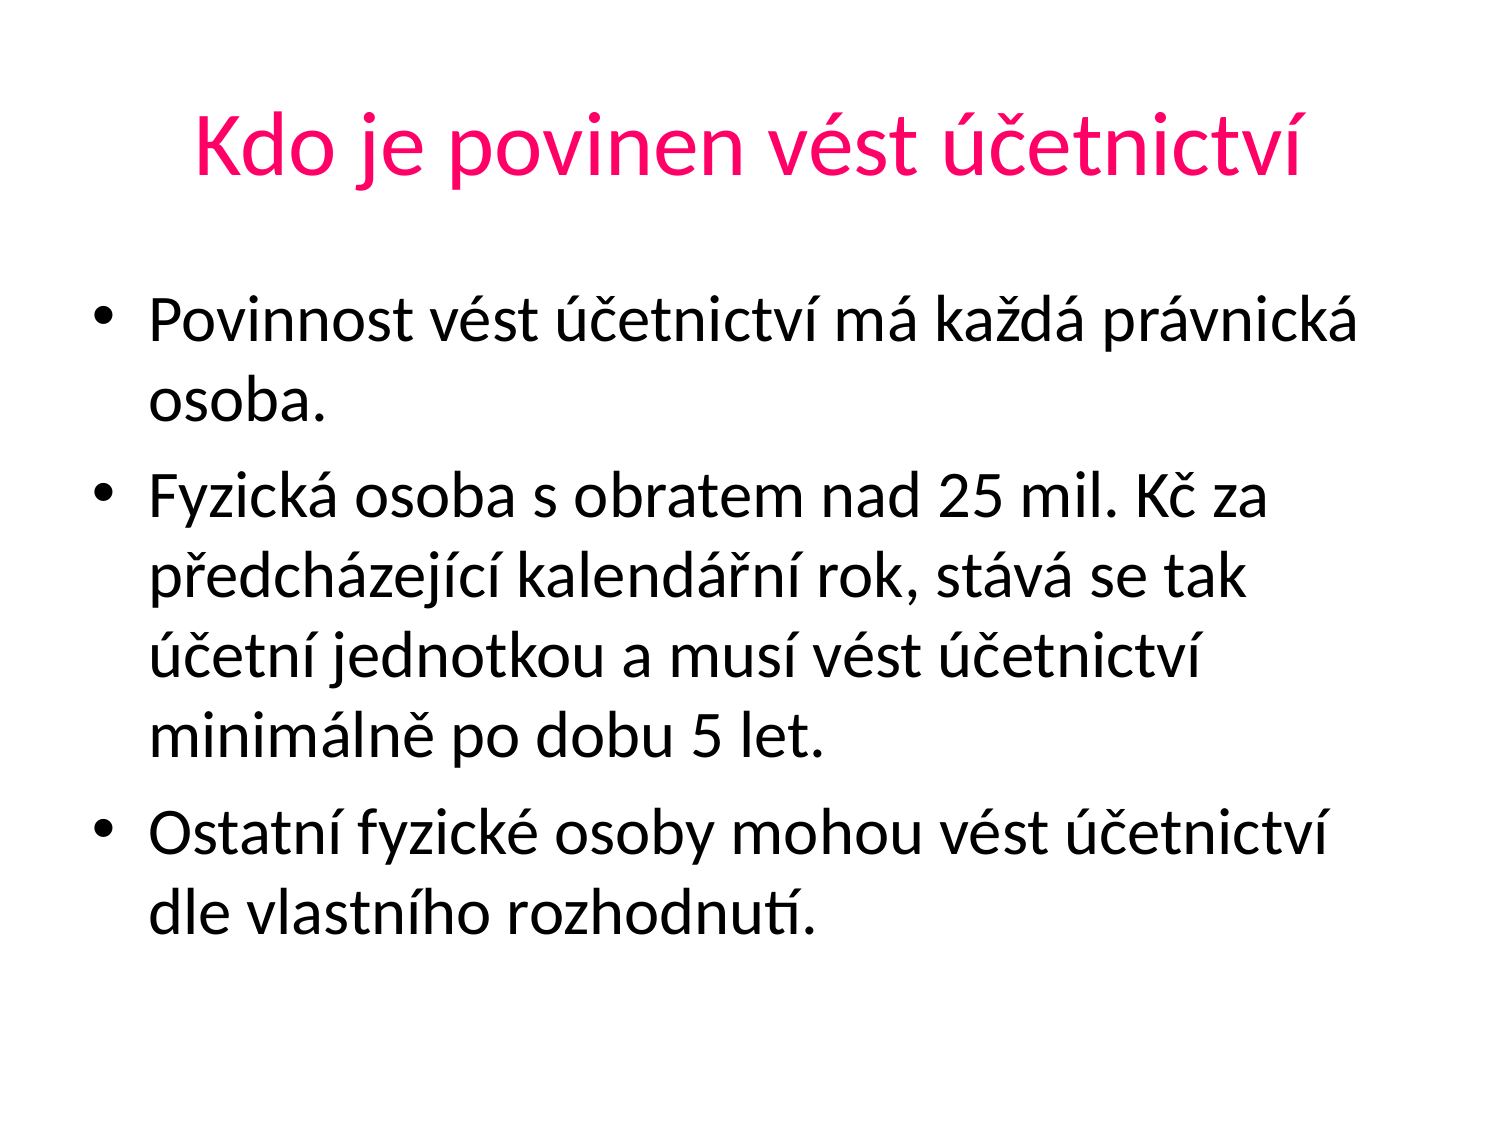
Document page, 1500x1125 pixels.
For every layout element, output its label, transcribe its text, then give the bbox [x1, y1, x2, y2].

list Povinnost vést účetnictví má každá právnická osoba. Fyzická osoba s obratem nad 25 mil. Kč za předcházející kalendářní rok, stává se tak účetní jednotkou a musí vést účetnictví minimálně po dobu 5 let. Ostatní fyzické osoby mohou vést účetnictví dle vlastního rozhodnutí. [76, 267, 1427, 1010]
title Kdo je povinen vést účetnictví [75, 45, 1426, 233]
